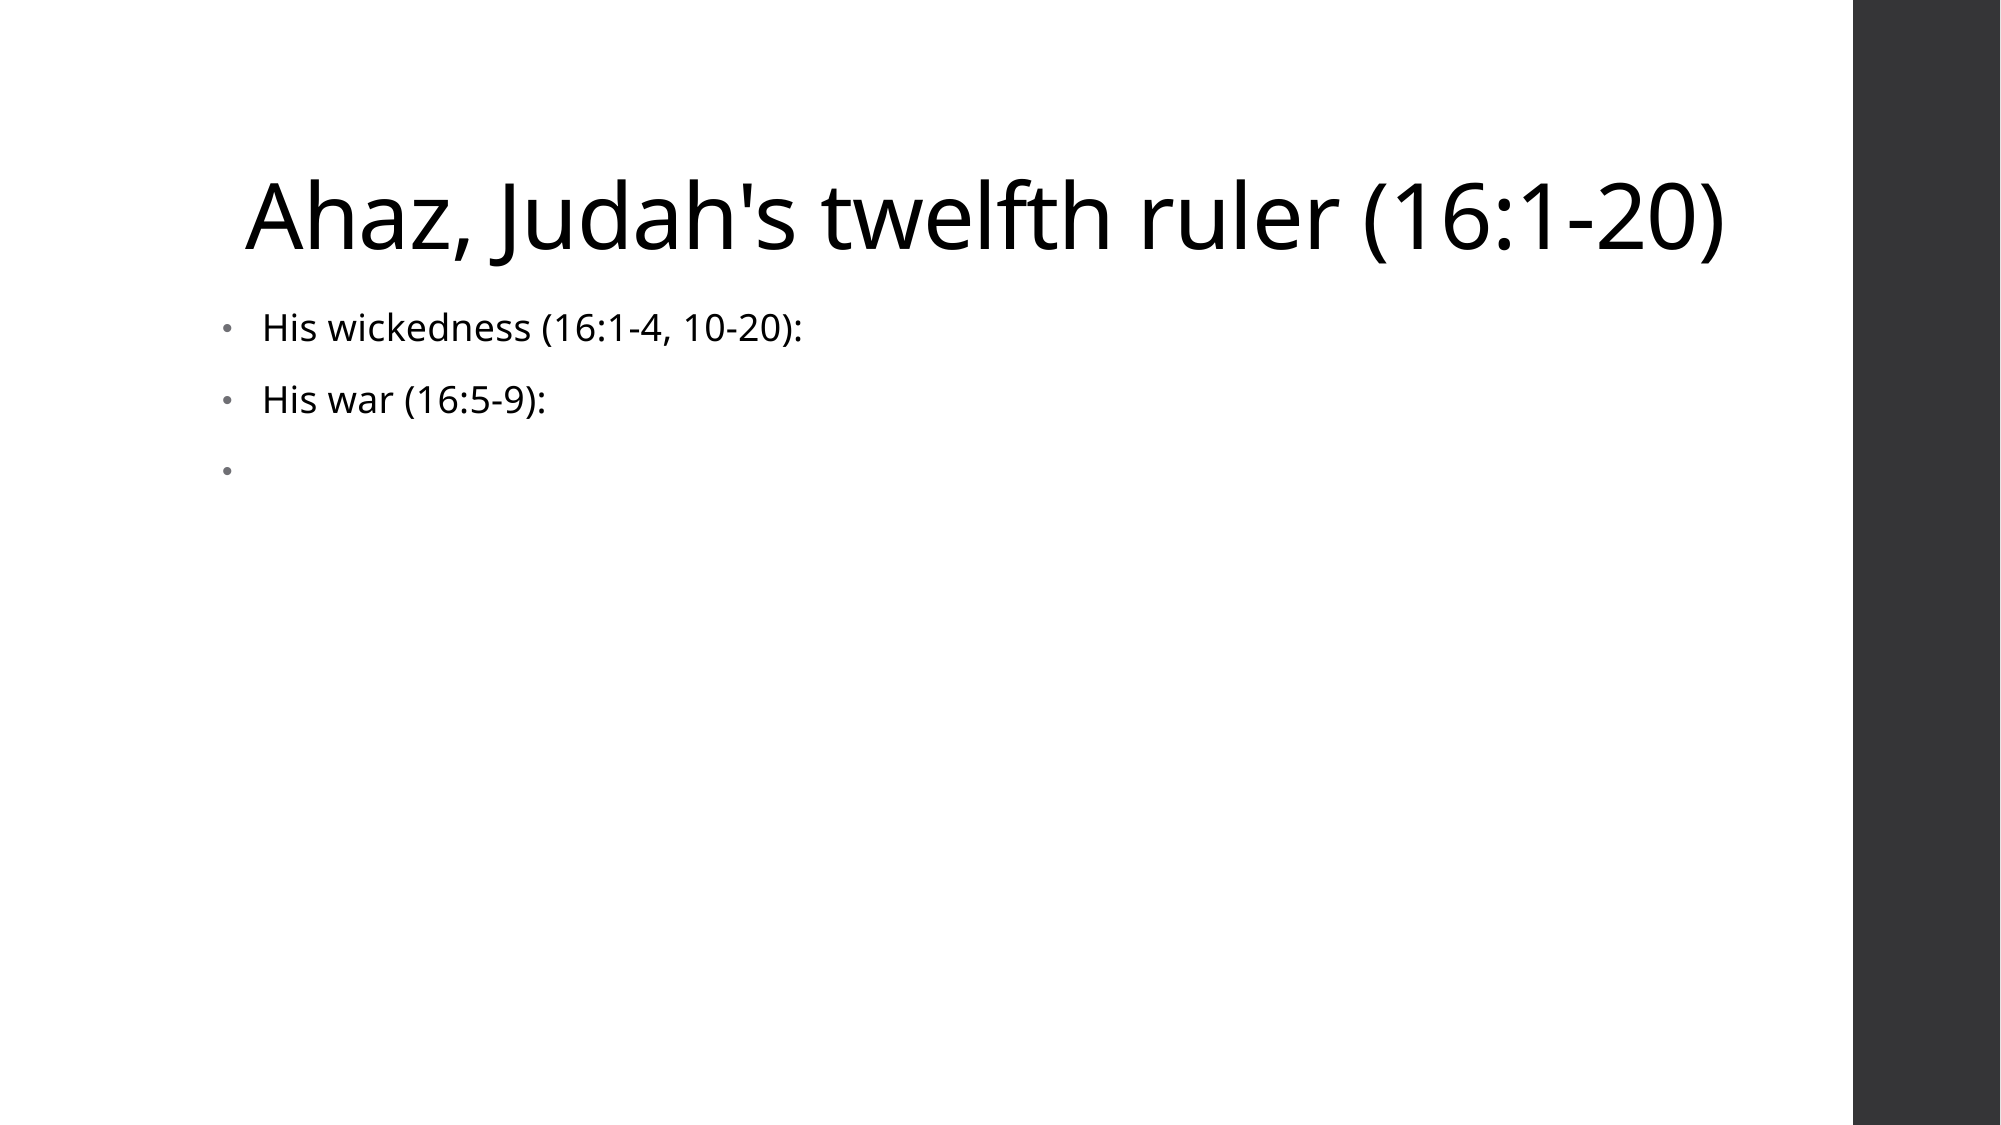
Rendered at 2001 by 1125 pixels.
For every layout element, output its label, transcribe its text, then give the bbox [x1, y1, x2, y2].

title Ahaz, Judah's twelfth ruler (16:1-20) [206, 60, 1797, 278]
list His wickedness (16:1-4, 10-20): His war (16:5-9): [206, 299, 1617, 1014]
